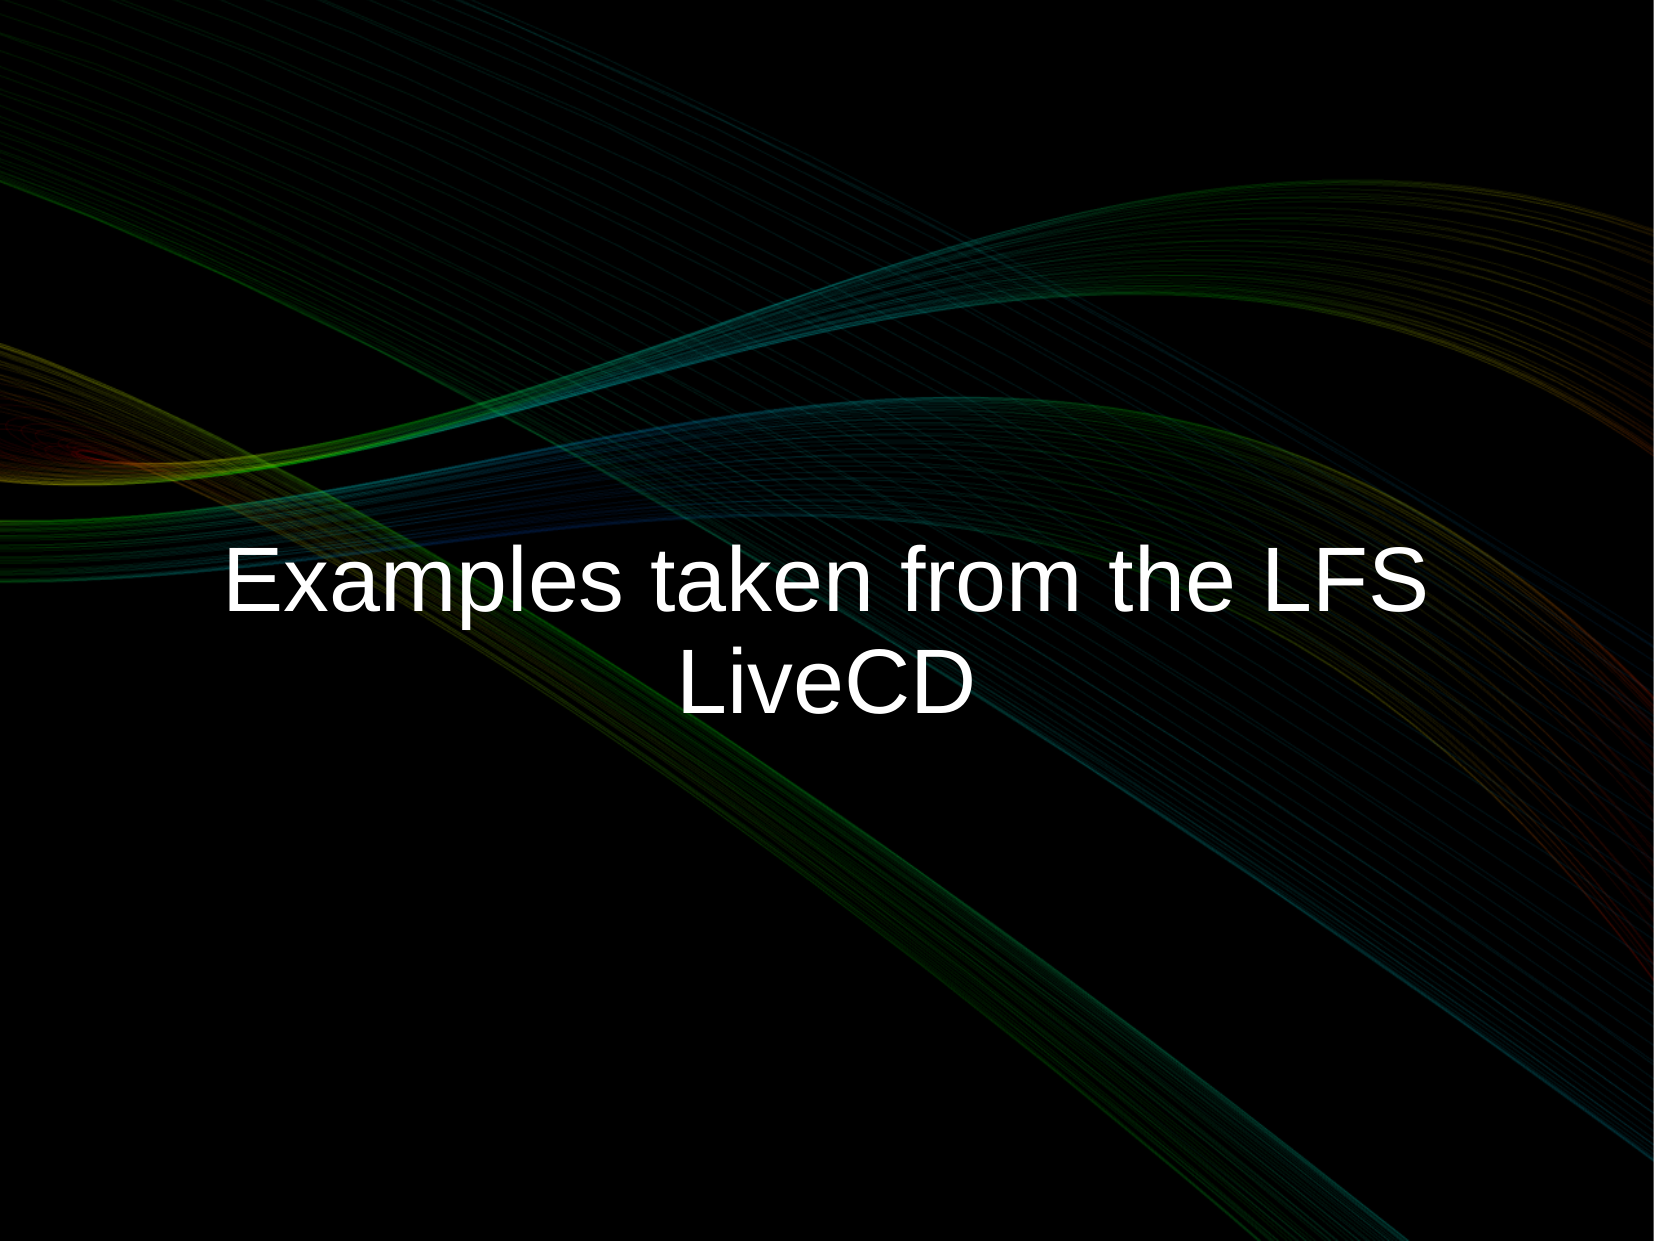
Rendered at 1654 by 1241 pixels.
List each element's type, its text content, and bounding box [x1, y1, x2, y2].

picture [0, 0, 1654, 1241]
title Examples taken from the LFS LiveCD [82, 50, 1571, 1211]
